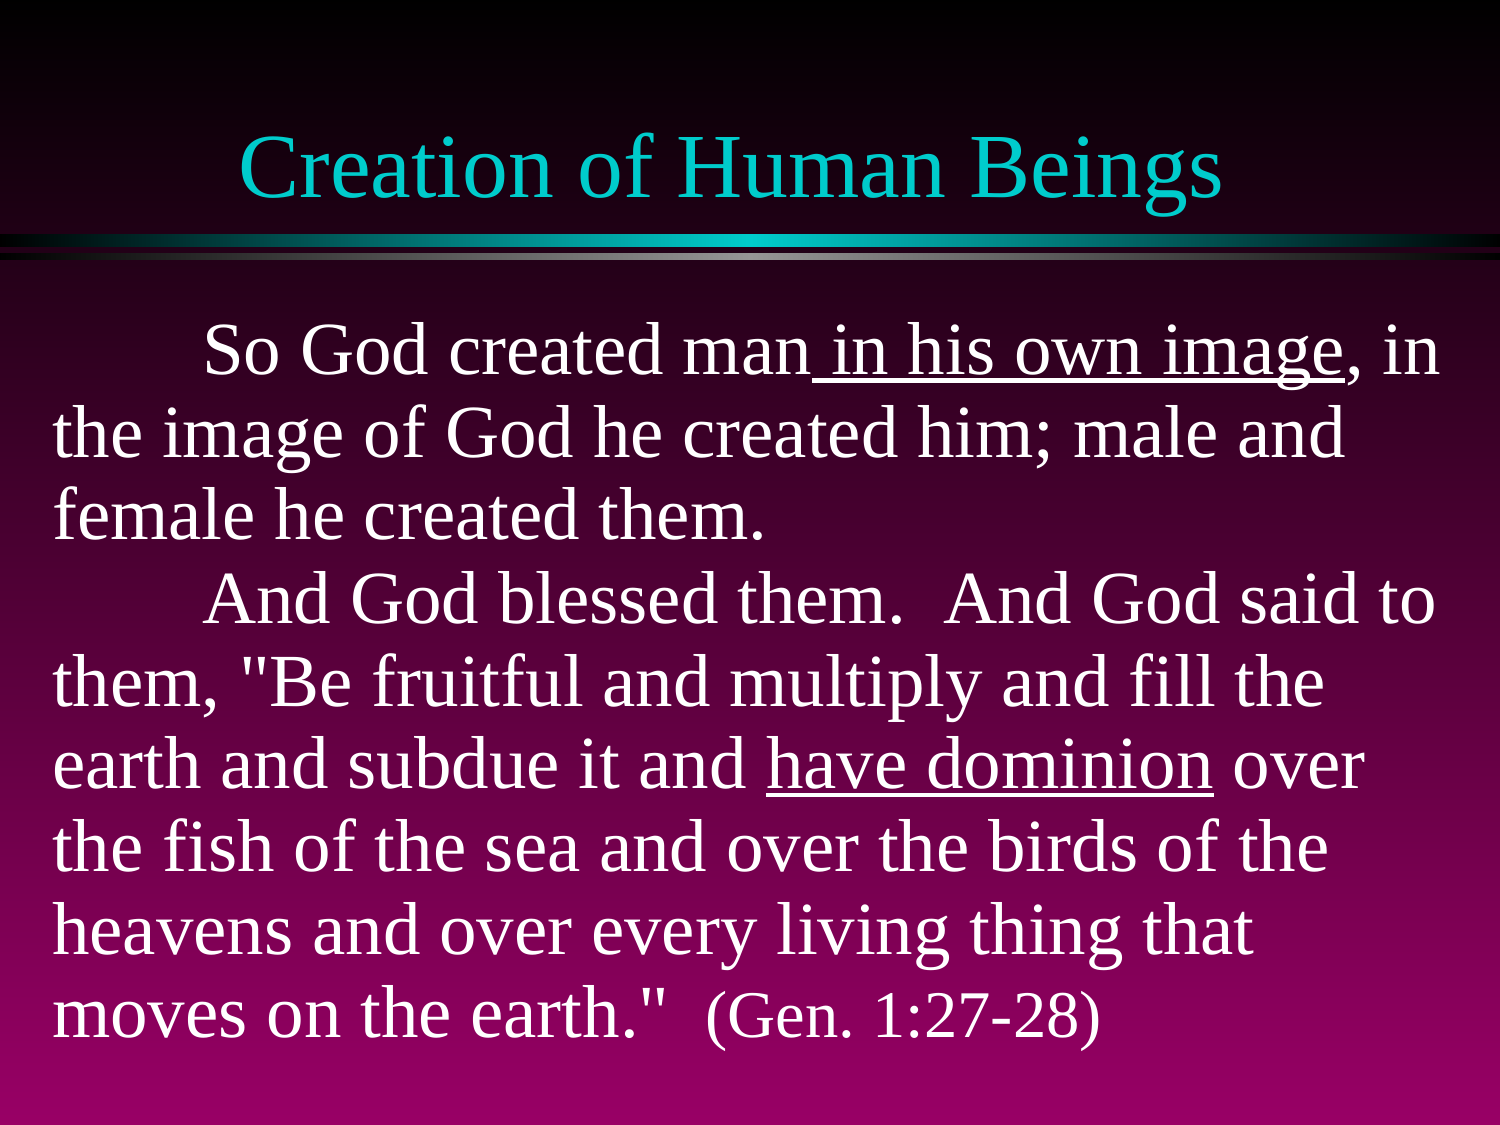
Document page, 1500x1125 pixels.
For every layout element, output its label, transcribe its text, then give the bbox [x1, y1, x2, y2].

title Creation of Human Beings [99, 37, 1388, 225]
text_box So God created man in his own image, in the image of God he created him; male and female he created them. And God blessed them. And God said to them, "Be fruitful and multiply and fill the earth and subdue it and have dominion over the fish of the sea and over the birds of the heavens and over every living thing that moves on the earth." (Gen. 1:27-28) [37, 299, 1463, 1062]
